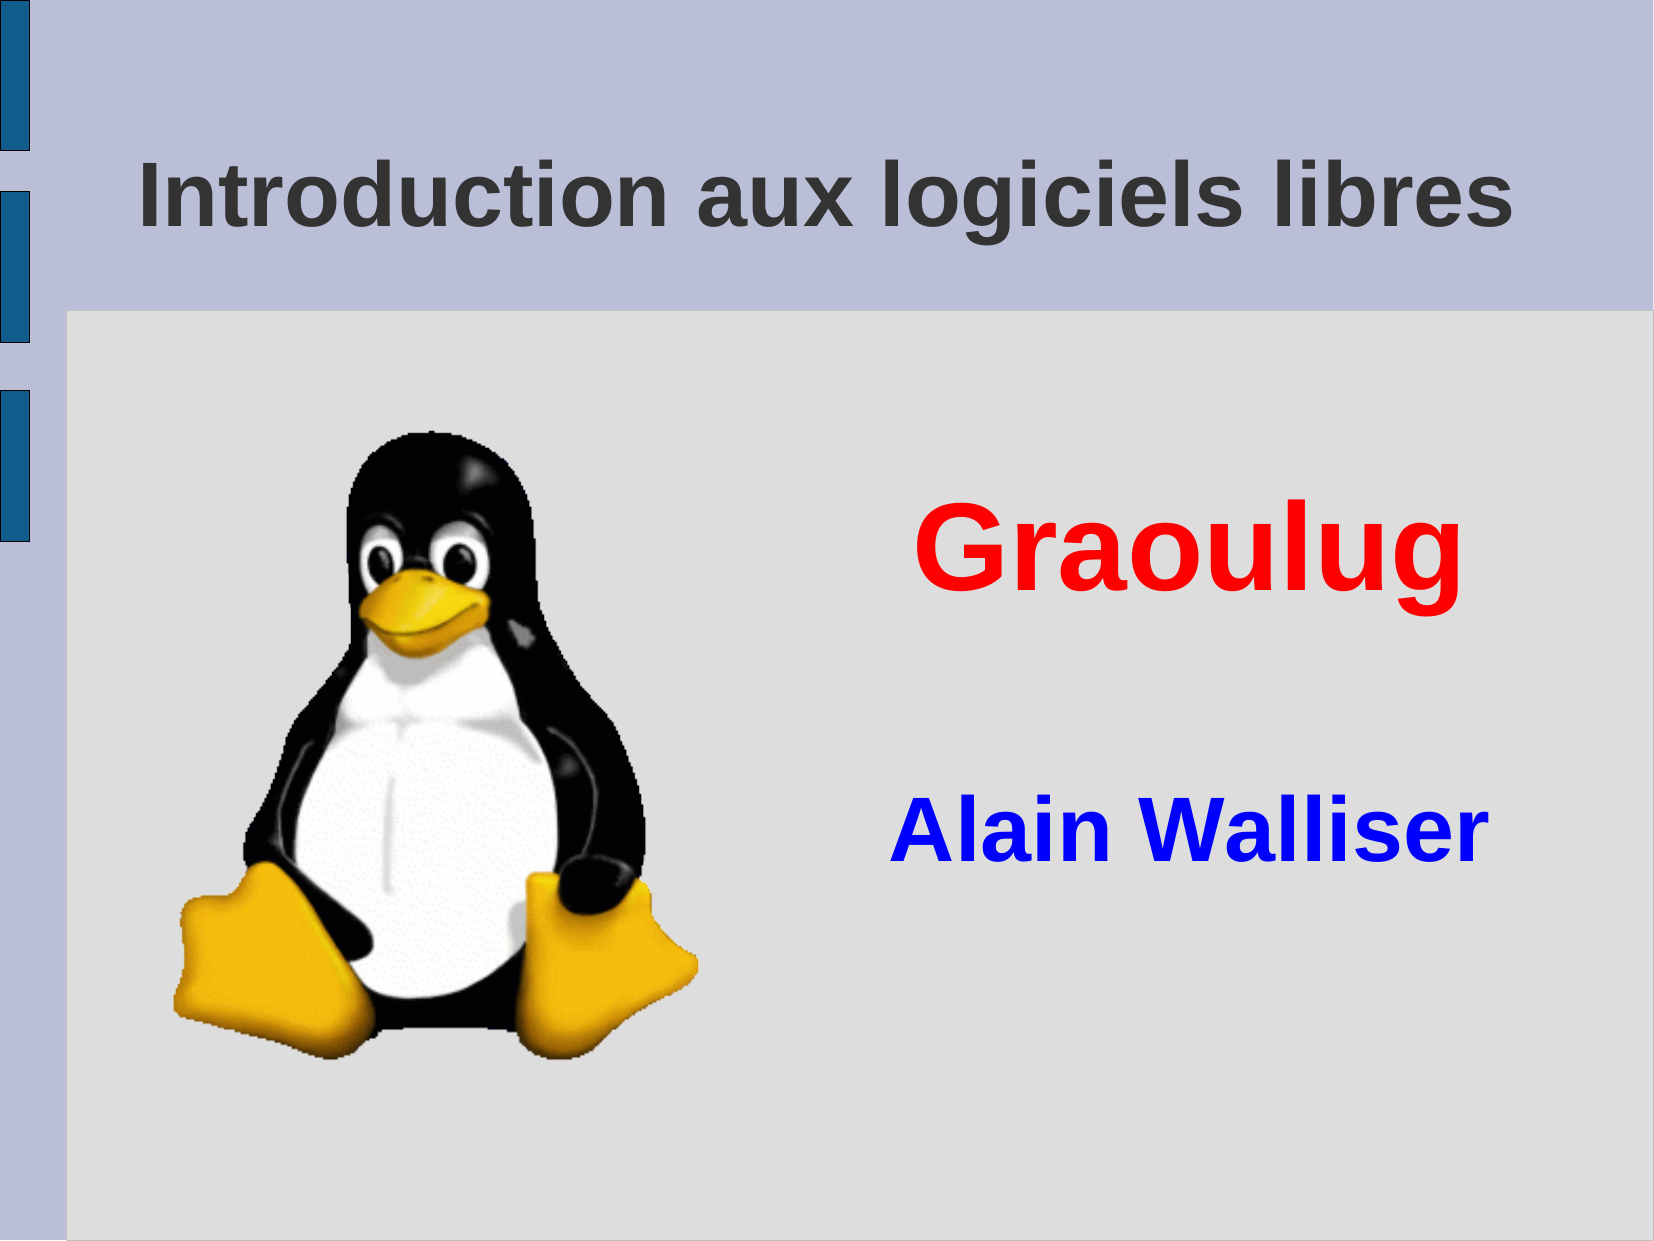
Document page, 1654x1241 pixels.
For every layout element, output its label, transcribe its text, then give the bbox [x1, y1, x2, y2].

title Introduction aux logiciels libres [121, 91, 1534, 299]
list Graoulug Alain Walliser [845, 344, 1535, 1127]
picture [121, 355, 811, 1115]
